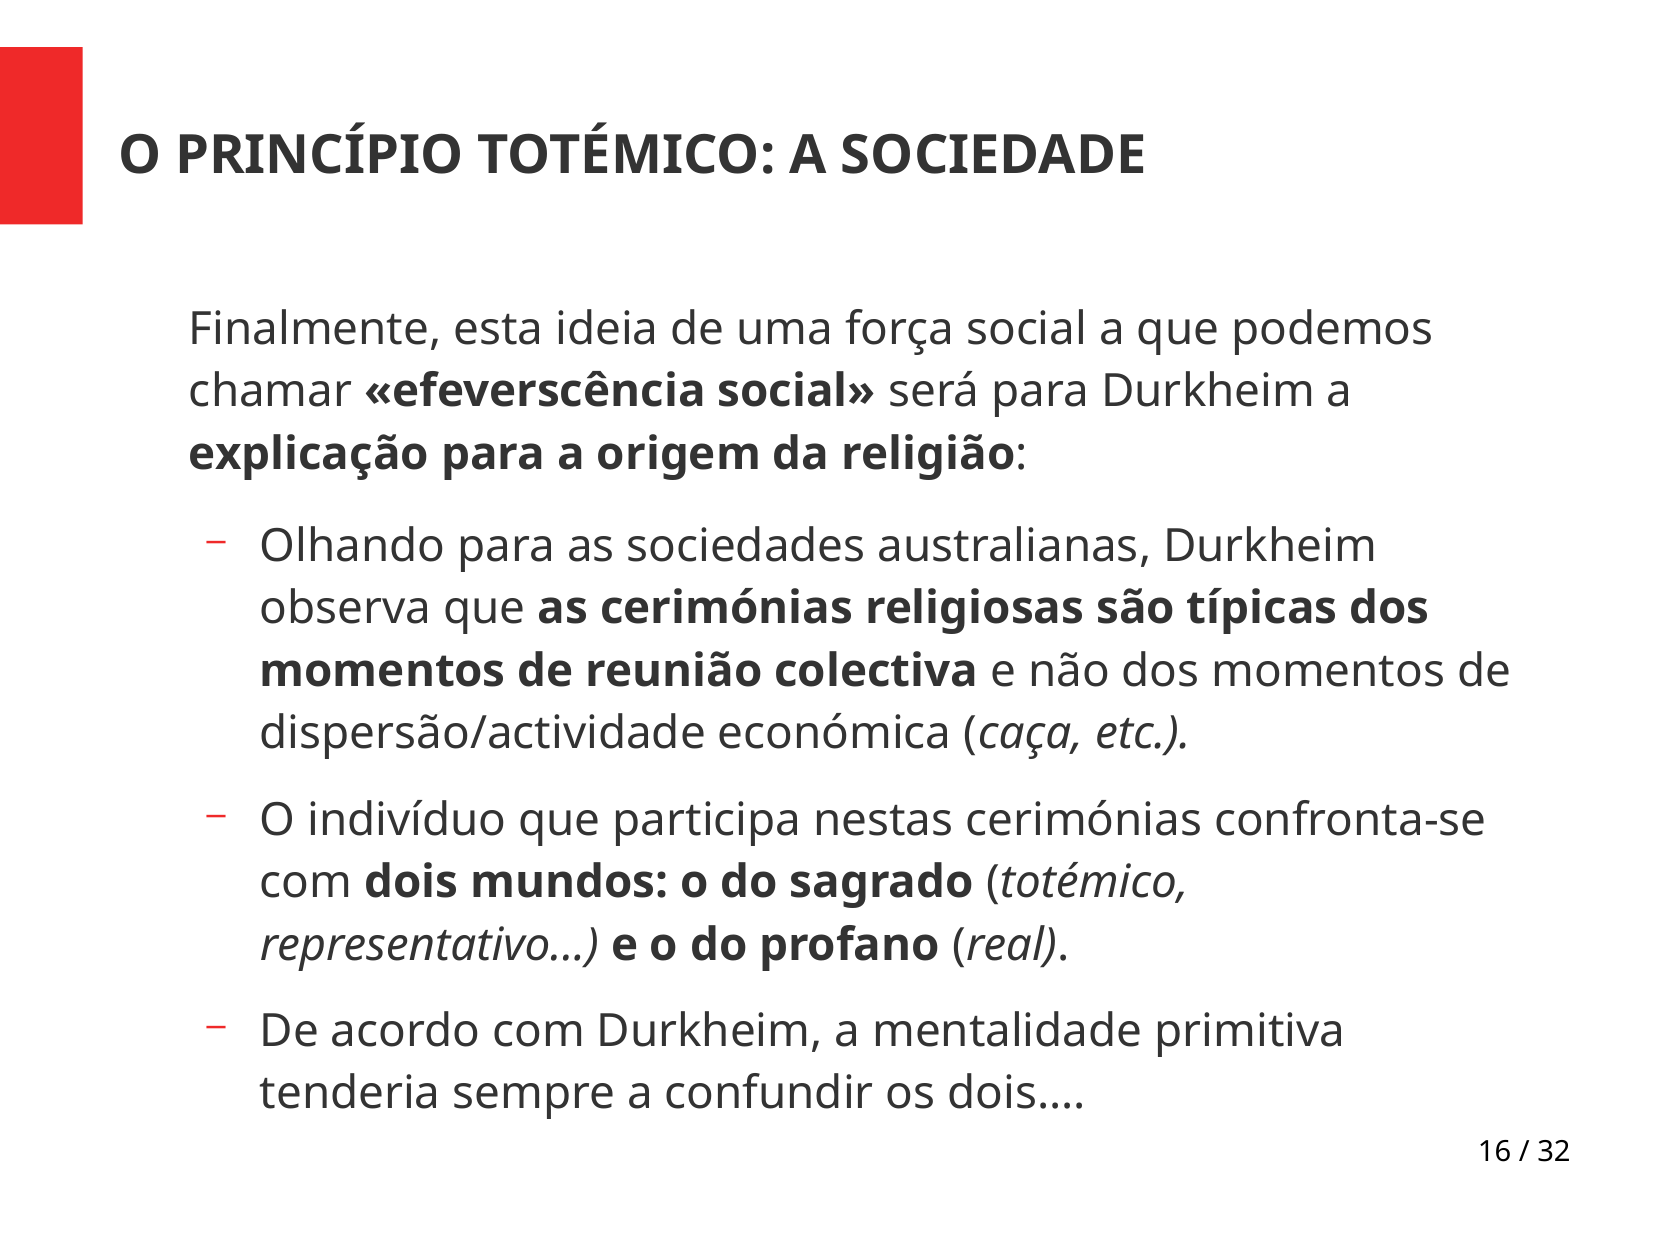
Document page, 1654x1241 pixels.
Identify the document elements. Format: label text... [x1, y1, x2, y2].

list Finalmente, esta ideia de uma força social a que podemos chamar «efeverscência social» será para Durkheim a explicação para a origem da religião: Olhando para as sociedades australianas, Durkheim observa que as cerimónias religiosas são típicas dos momentos de reunião colectiva e não dos momentos de dispersão/actividade económica (caça, etc.). O indivíduo que participa nestas cerimónias confronta-se com dois mundos: o do sagrado (totémico, representativo...) e o do profano (real). De acordo com Durkheim, a mentalidade primitiva tenderia sempre a confundir os dois…. [118, 295, 1536, 1015]
title O PRINCÍPIO TOTÉMICO: A SOCIEDADE [118, 49, 1571, 257]
